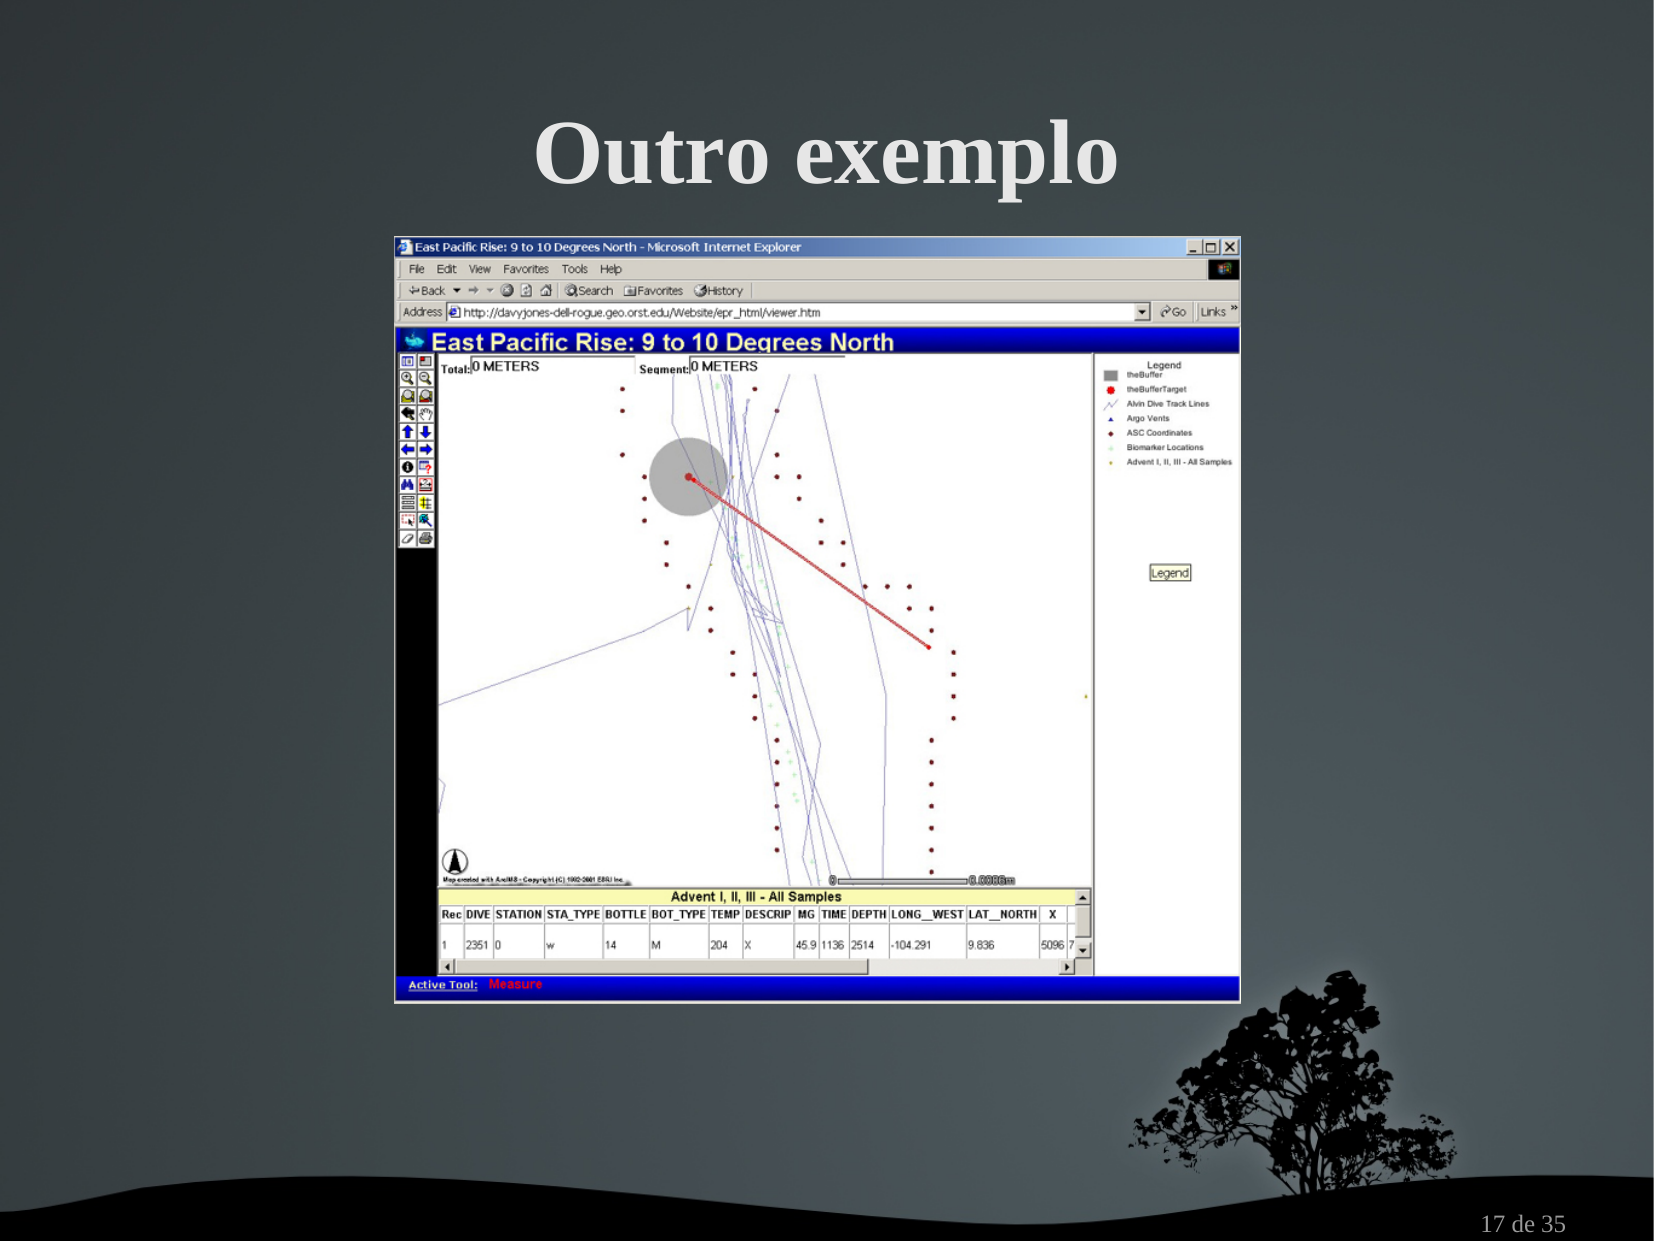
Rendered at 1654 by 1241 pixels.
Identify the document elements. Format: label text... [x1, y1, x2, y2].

picture [0, 0, 1654, 1241]
title Outro exemplo [82, 56, 1571, 250]
